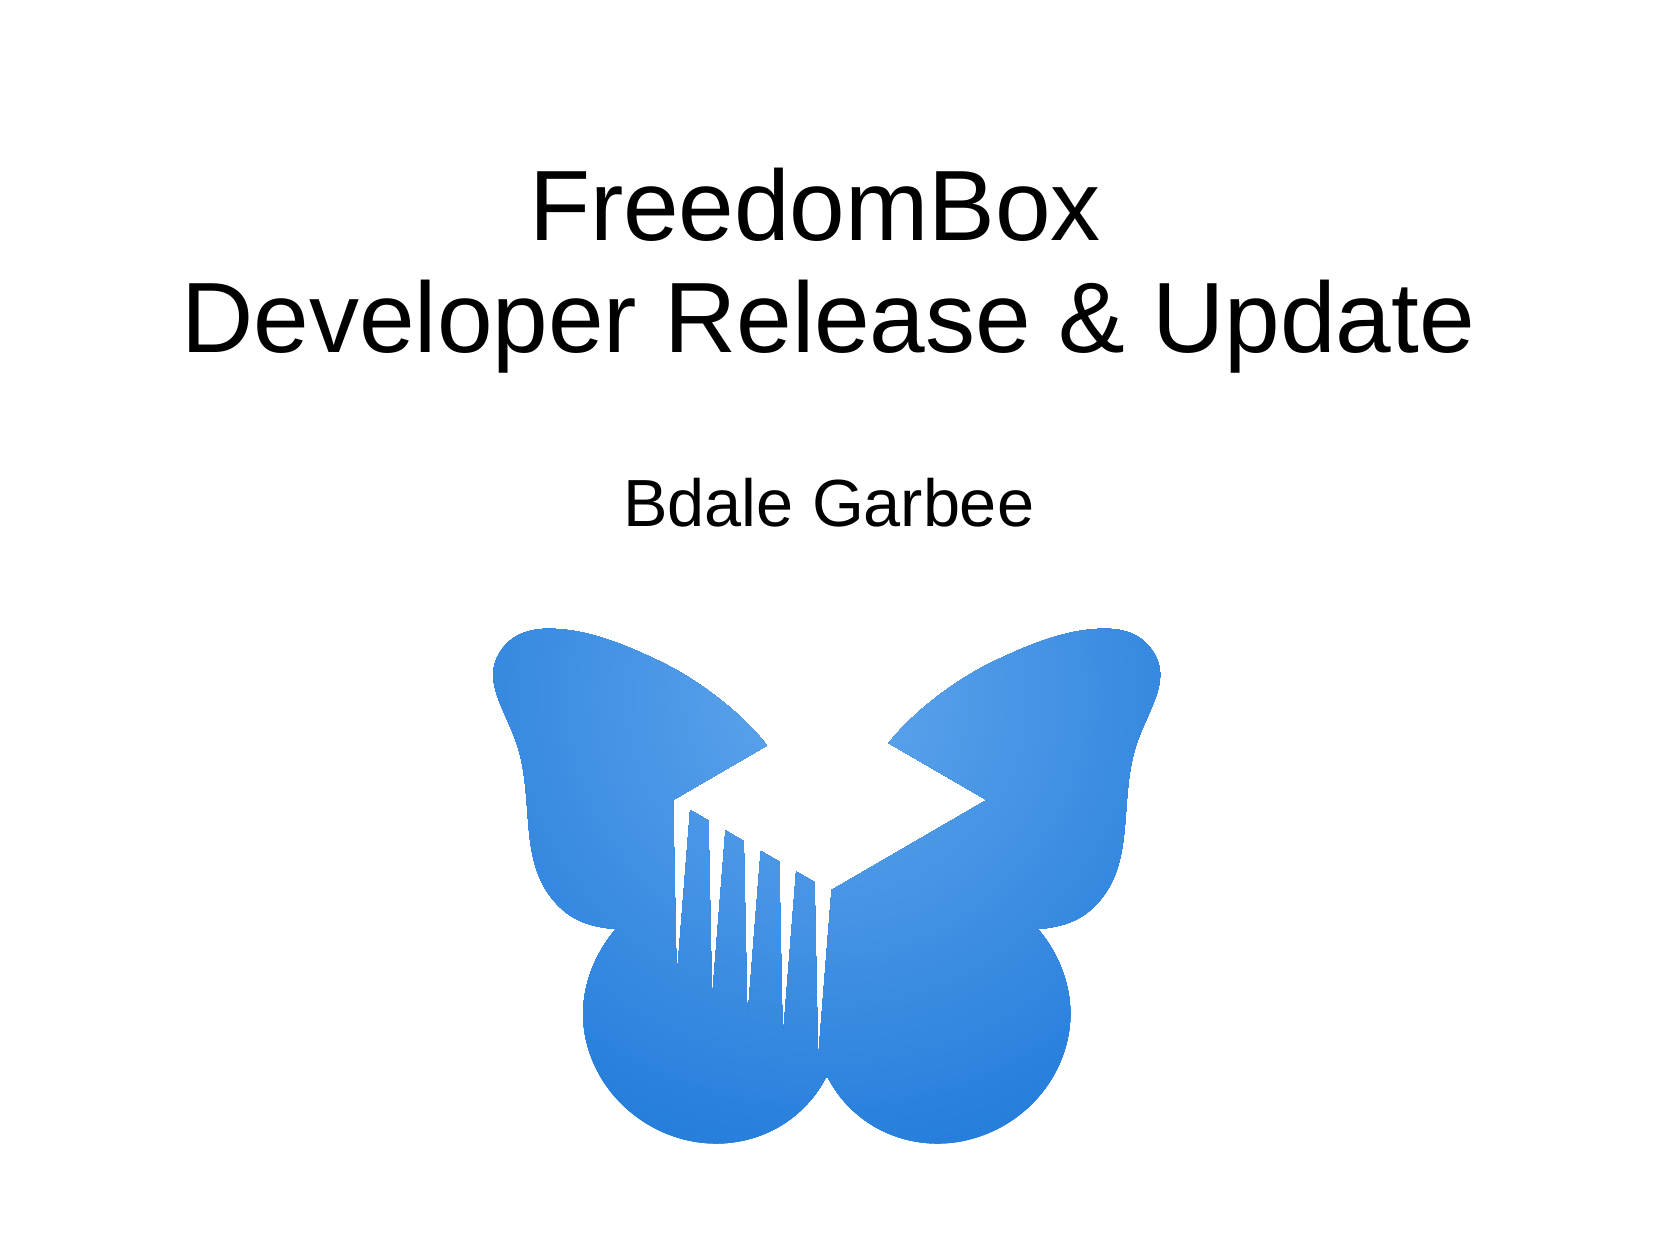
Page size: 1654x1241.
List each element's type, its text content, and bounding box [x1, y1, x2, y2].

picture [325, 600, 1334, 1201]
subtitle FreedomBox Developer Release & Update Bdale Garbee [120, 82, 1538, 683]
